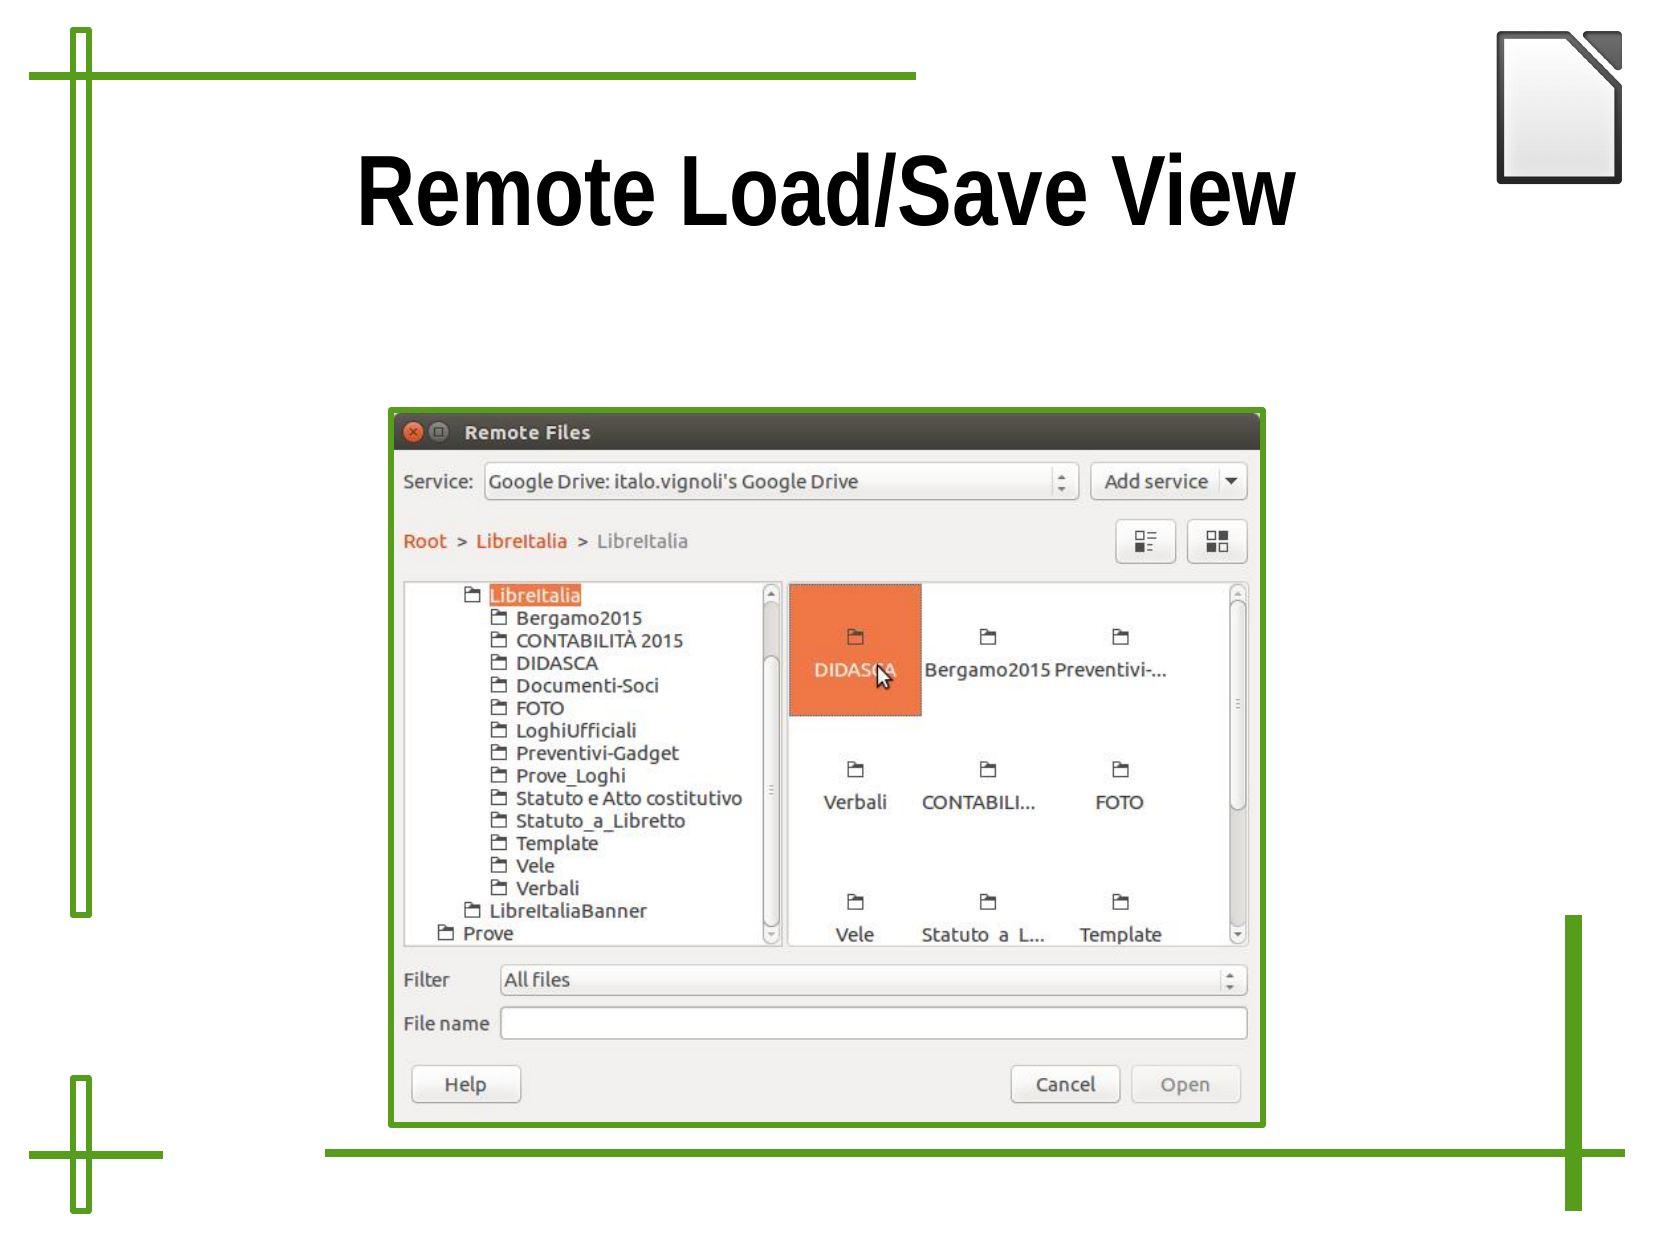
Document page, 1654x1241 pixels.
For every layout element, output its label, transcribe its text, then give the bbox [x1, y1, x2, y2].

picture [393, 413, 1260, 1123]
title Remote Load/Save View [118, 118, 1536, 260]
picture [1494, 29, 1624, 186]
